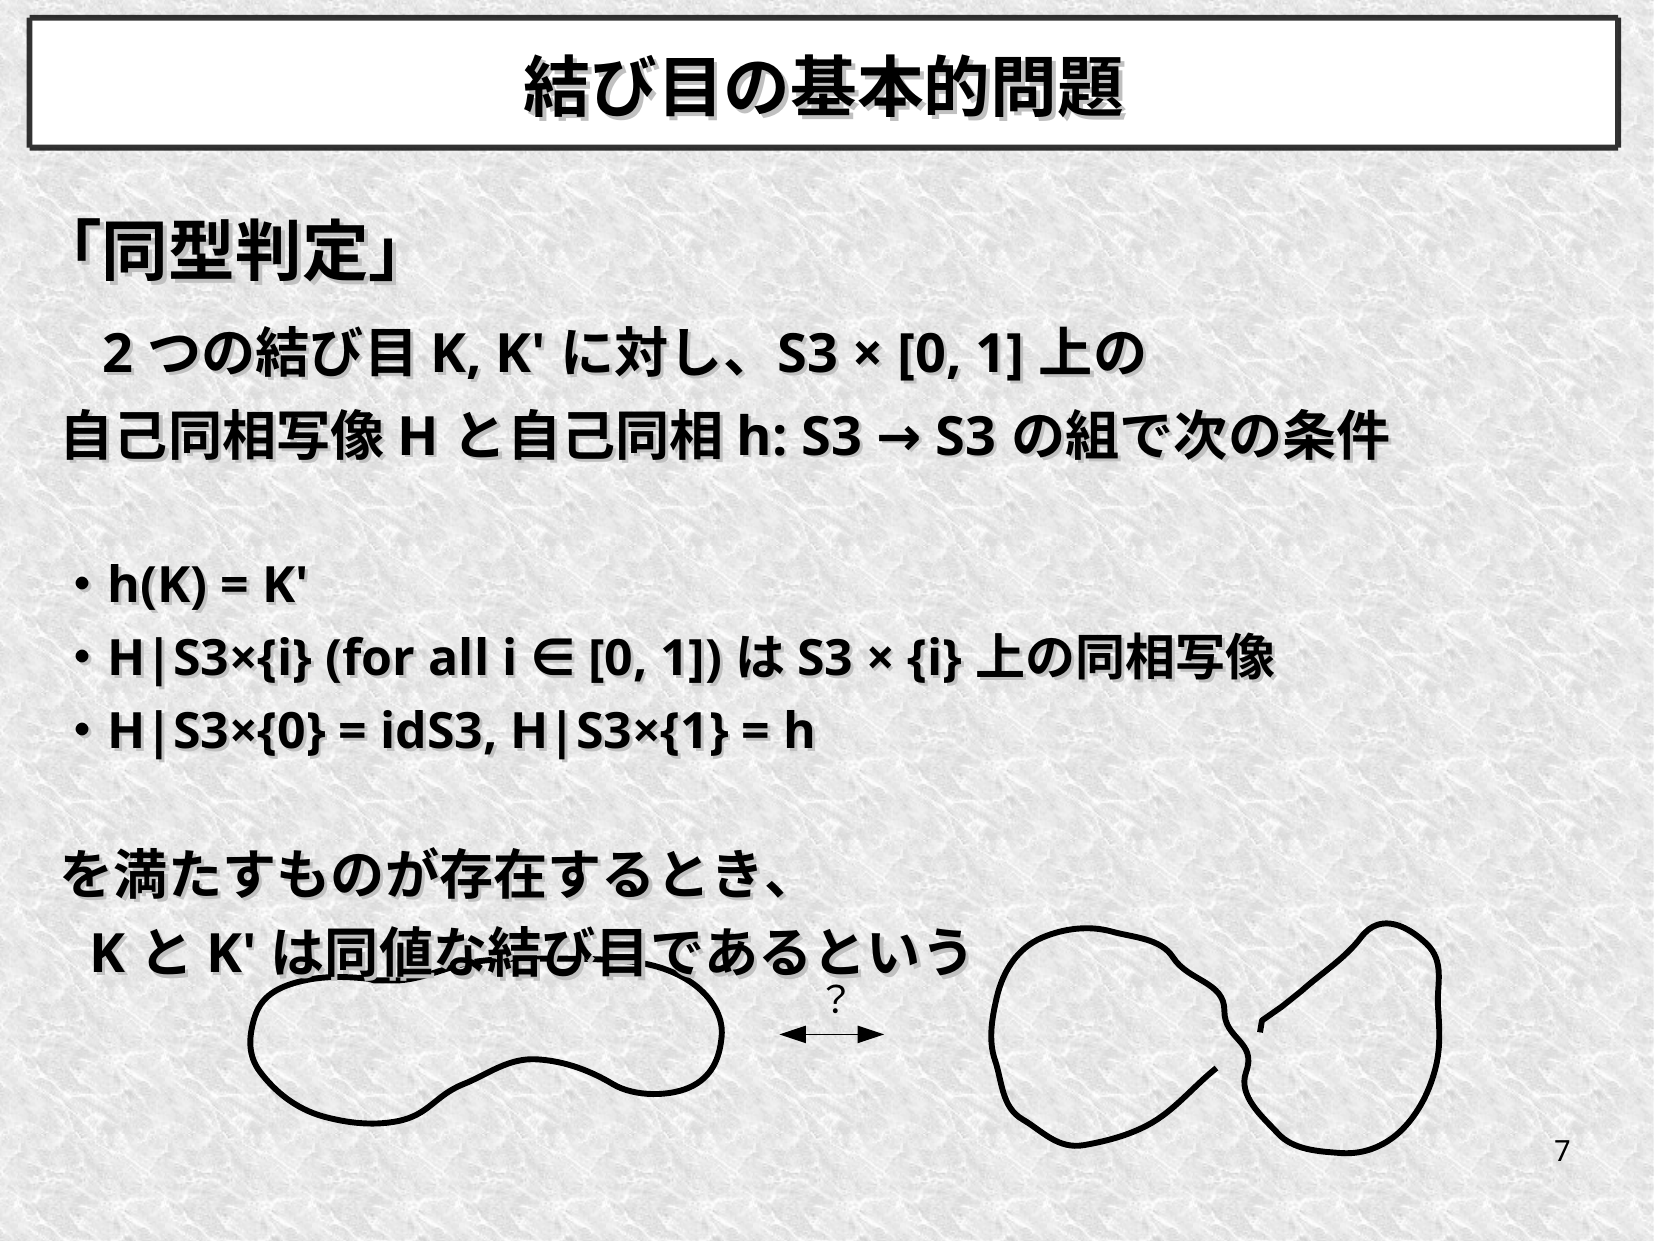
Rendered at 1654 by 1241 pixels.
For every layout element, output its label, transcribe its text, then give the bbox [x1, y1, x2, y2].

text_box ？ [803, 962, 863, 1018]
text_box 結び目の基本的問題 [29, 17, 1619, 148]
text_box 「同型判定」 2 つの結び目 K, K' に対し、S3 × [0, 1] 上の 自己同相写像 H と自己同相 h: S3 → S3 の組で次の条件 ・h(K) = K' ・H|S3×{i} (for all i ∈ [0, 1]) は S3 × {i} 上の同相写像 ・H|S3×{0} = idS3, H|S3×{1} = h を満たすものが存在するとき、 K と K' は同値な結び目であるという [20, 191, 1589, 827]
picture [0, 0, 1654, 1241]
